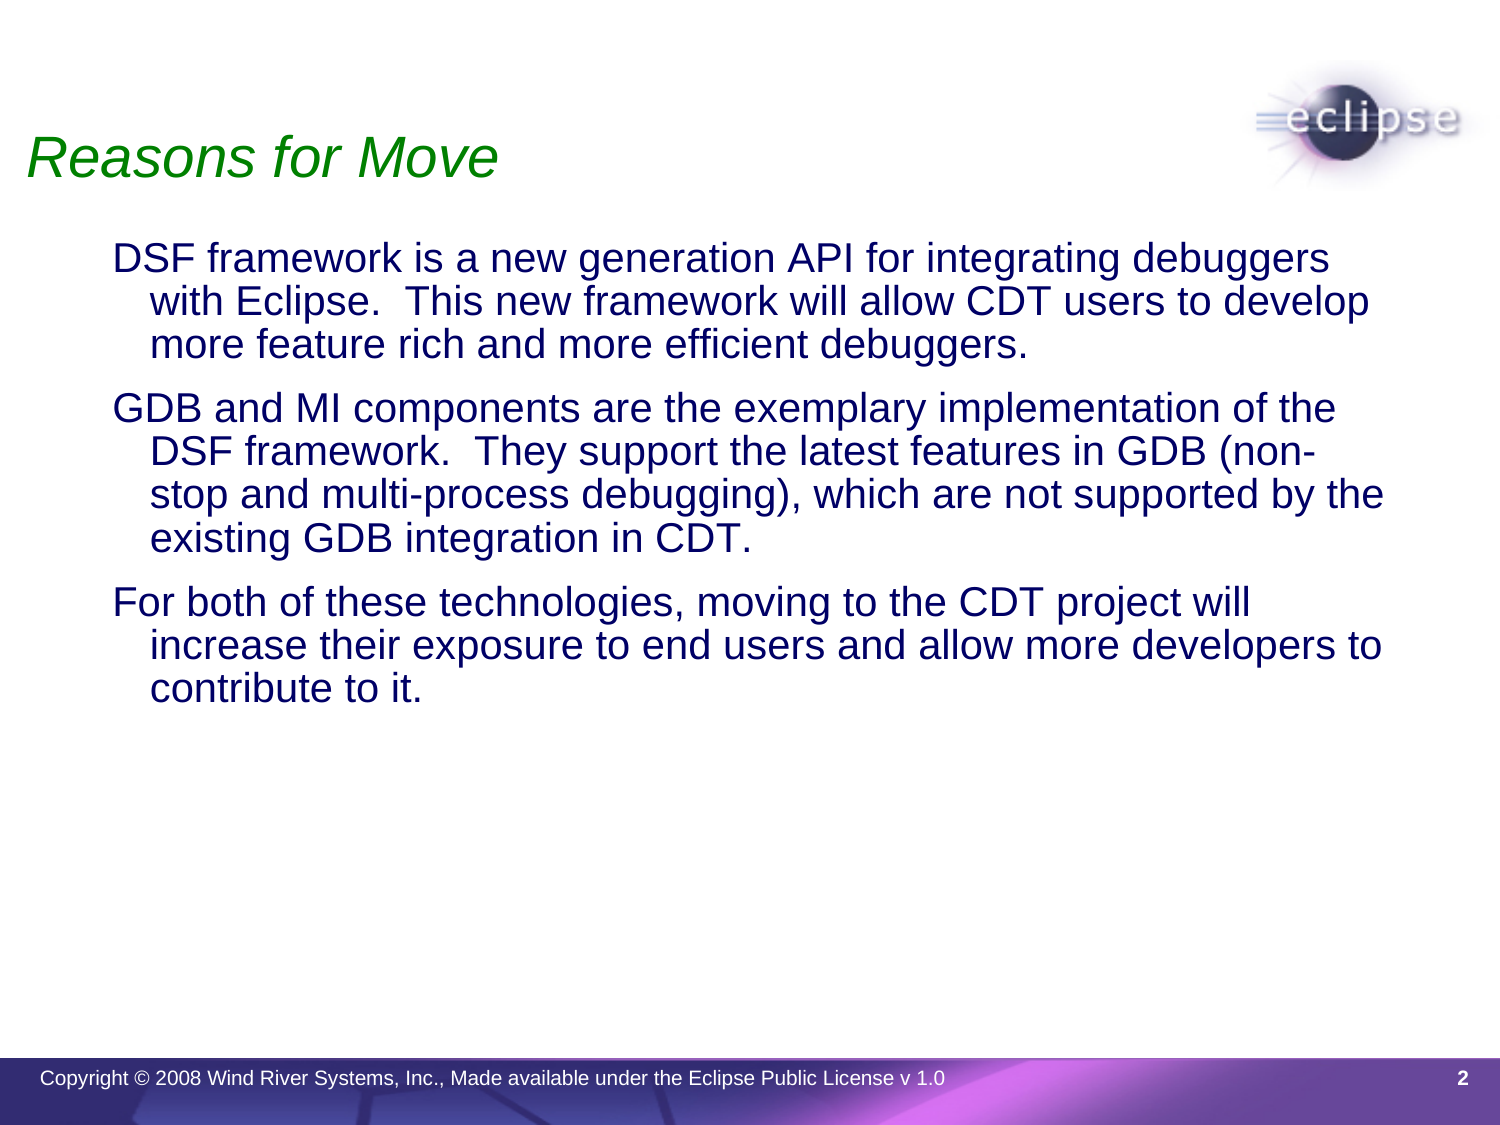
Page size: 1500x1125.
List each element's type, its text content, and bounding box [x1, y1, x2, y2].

list DSF framework is a new generation API for integrating debuggers with Eclipse. This new framework will allow CDT users to develop more feature rich and more efficient debuggers. GDB and MI components are the exemplary implementation of the DSF framework. They support the latest features in GDB (non-stop and multi-process debugging), which are not supported by the existing GDB integration in CDT. For both of these technologies, moving to the CDT project will increase their exposure to end users and allow more developers to contribute to it. [112, 237, 1388, 1006]
title Reasons for Move [26, 90, 1223, 232]
picture [1222, 60, 1500, 191]
picture [0, 1058, 1500, 1125]
